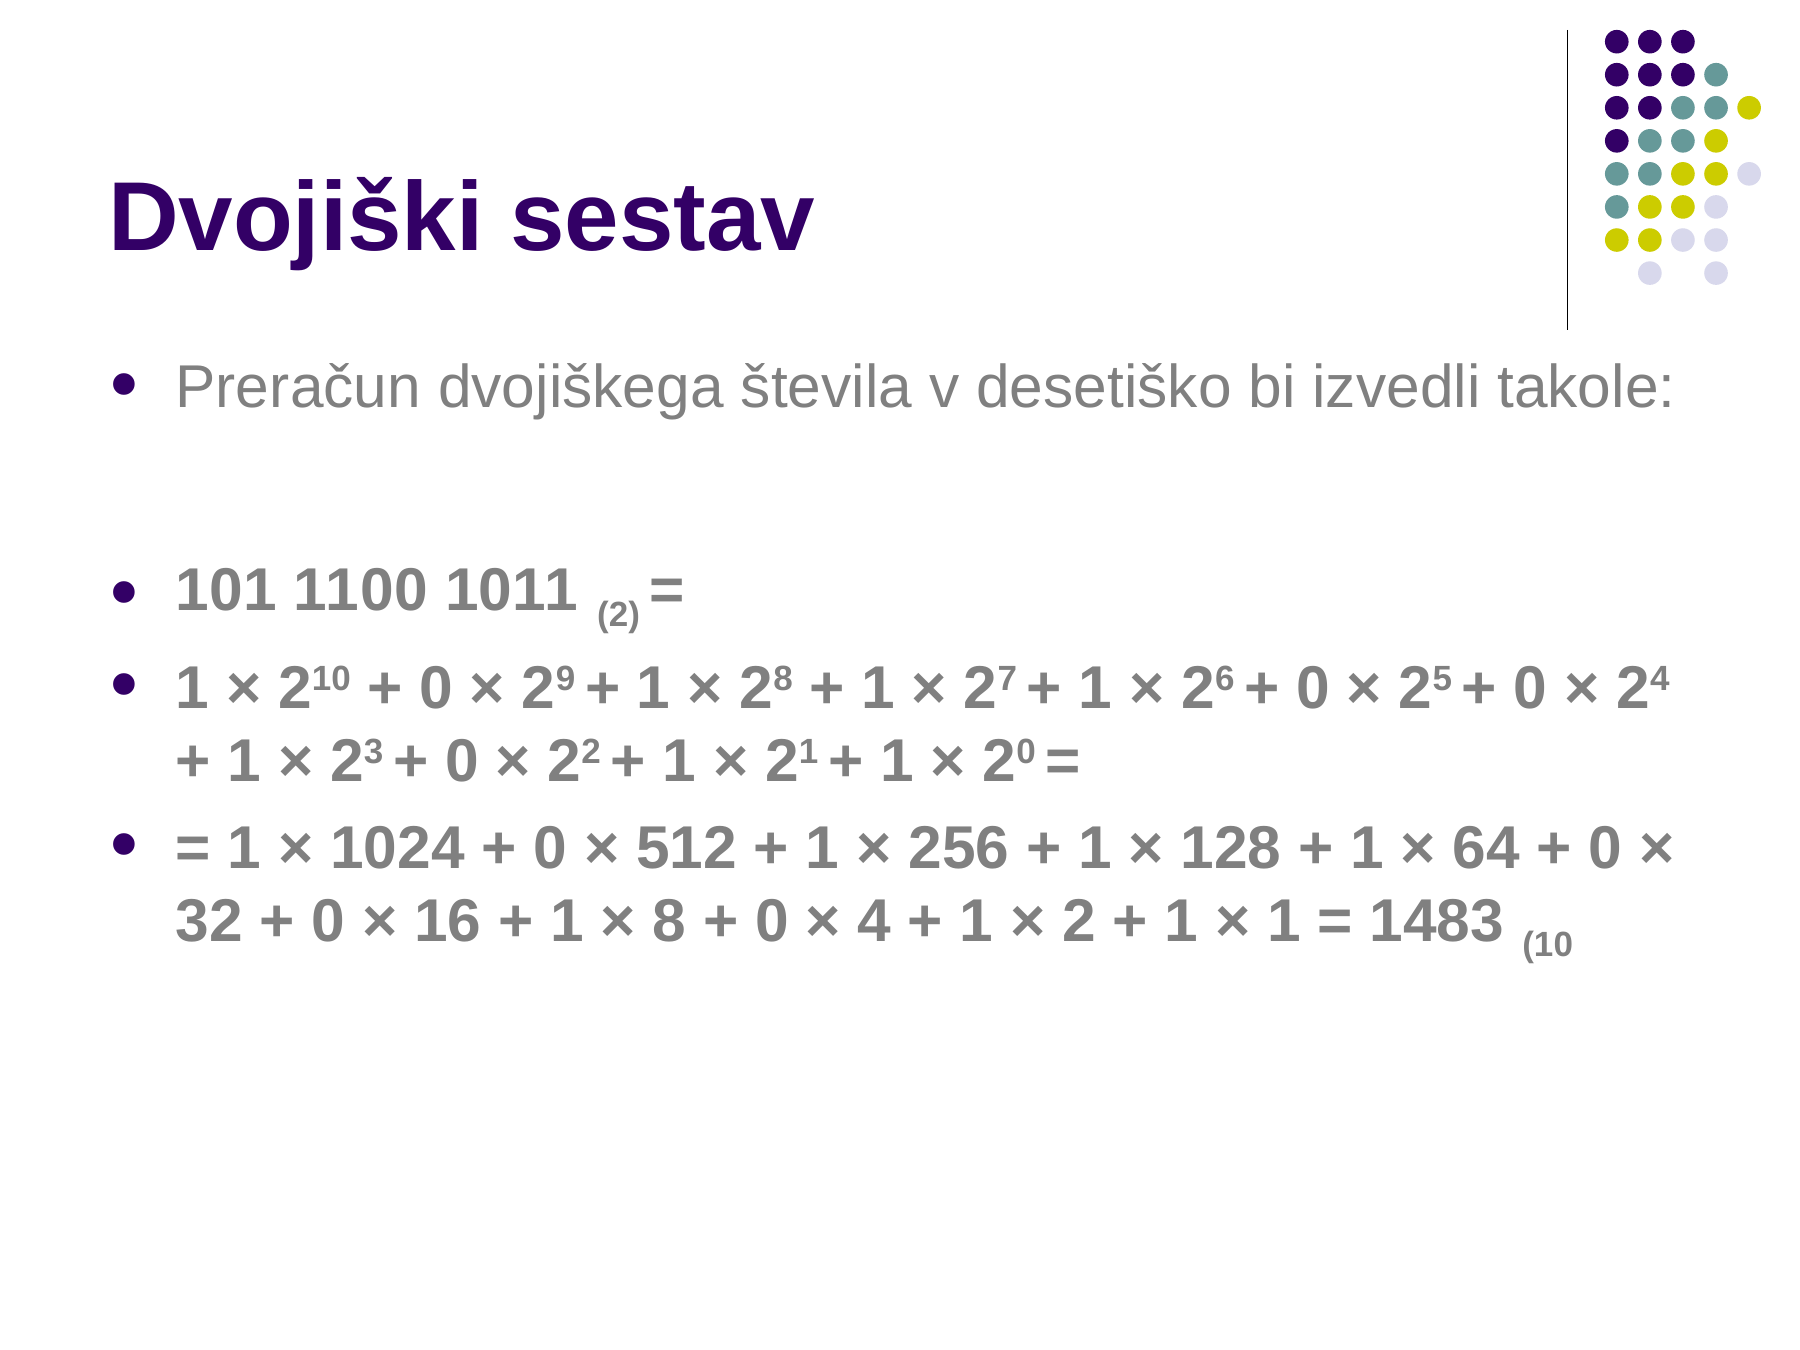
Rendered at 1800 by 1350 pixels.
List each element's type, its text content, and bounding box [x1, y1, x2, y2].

list Preračun dvojiškega števila v desetiško bi izvedli takole: 101 1100 1011 (2) = 1 × 210 + 0 × 29 + 1 × 28 + 1 × 27 + 1 × 26 + 0 × 25 + 0 × 24 + 1 × 23 + 0 × 22 + 1 × 21 + 1 × 20 = = 1 × 1024 + 0 × 512 + 1 × 256 + 1 × 128 + 1 × 64 + 0 × 32 + 0 × 16 + 1 × 8 + 0 × 4 + 1 × 2 + 1 × 1 = 1483 (10 [90, 338, 1710, 1207]
title Dvojiški sestav [90, 23, 1576, 280]
